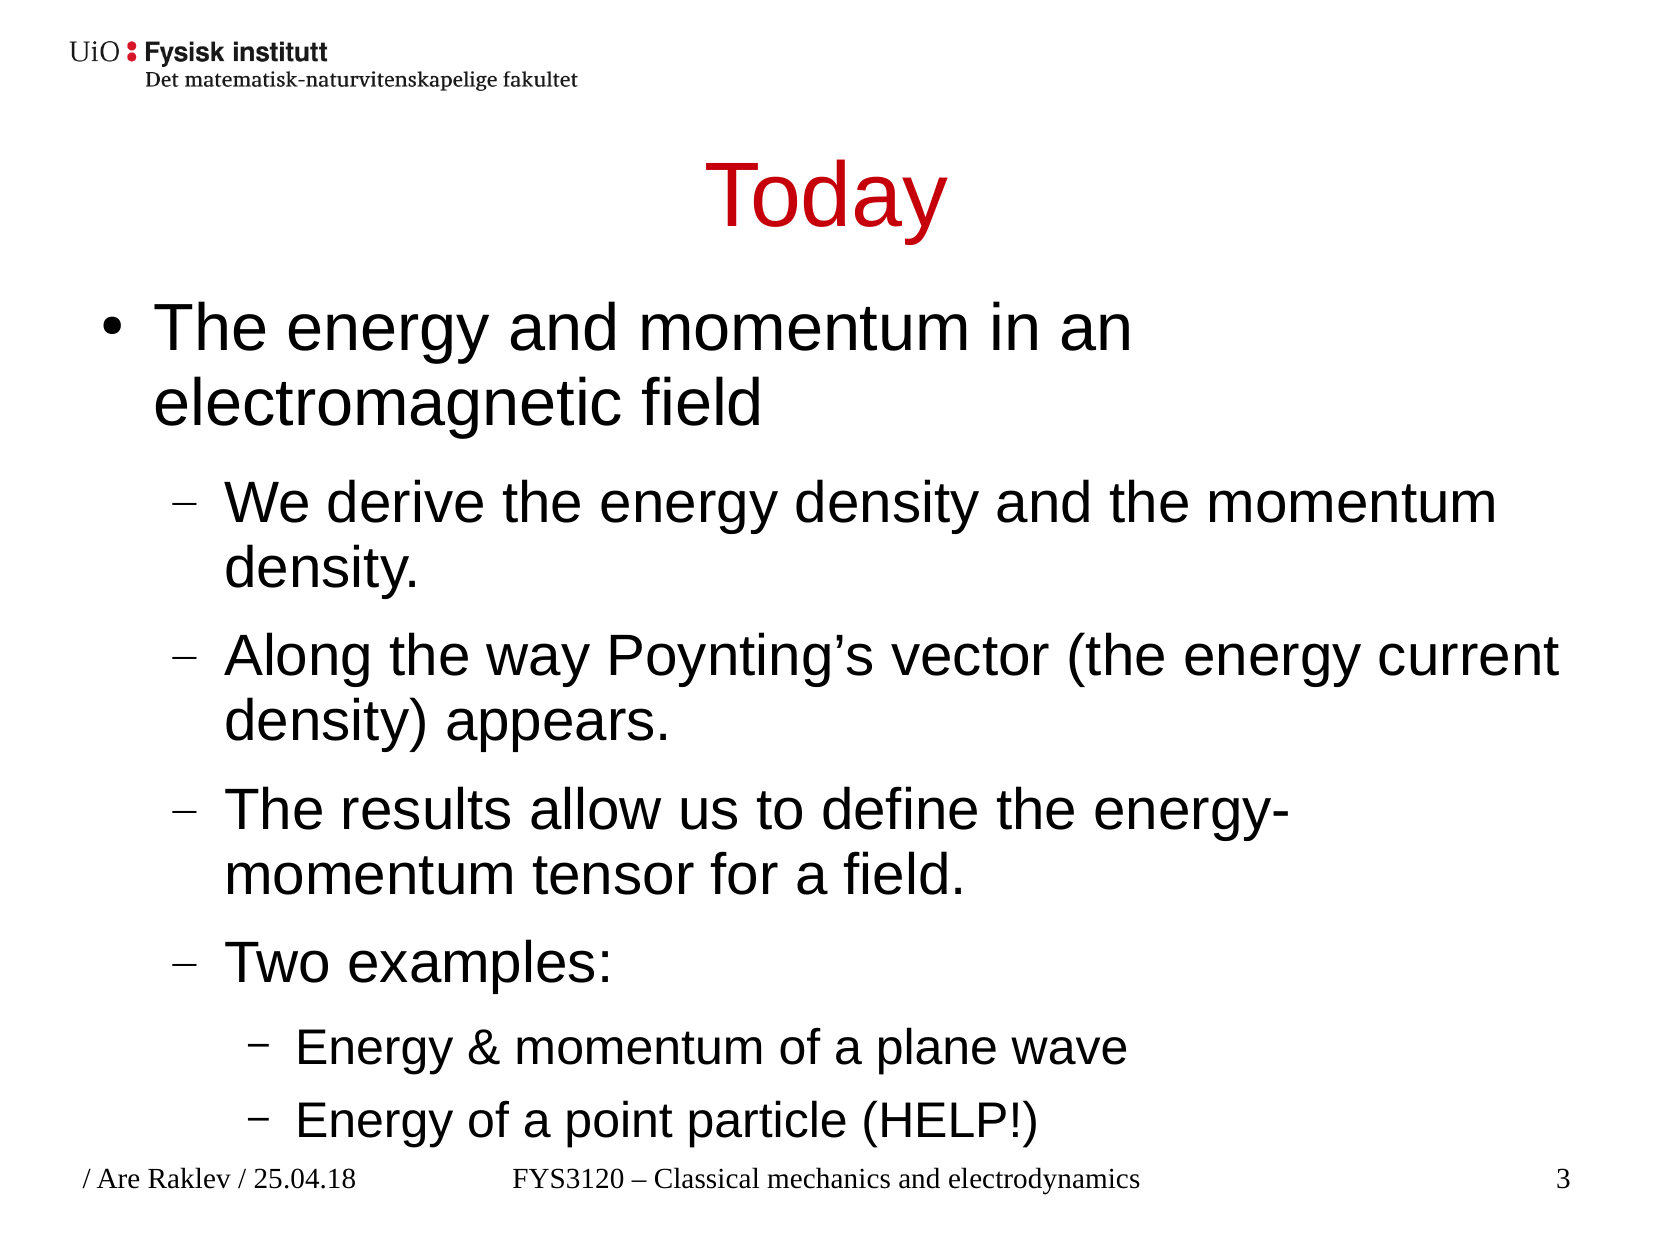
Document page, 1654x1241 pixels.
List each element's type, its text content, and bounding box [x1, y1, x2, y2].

title Today [82, 90, 1571, 290]
picture [68, 37, 581, 93]
list The energy and momentum in an electromagnetic field We derive the energy density and the momentum density. Along the way Poynting’s vector (the energy current density) appears. The results allow us to define the energy-momentum tensor for a field. Two examples: Energy & momentum of a plane wave Energy of a point particle (HELP!) [82, 290, 1571, 1149]
